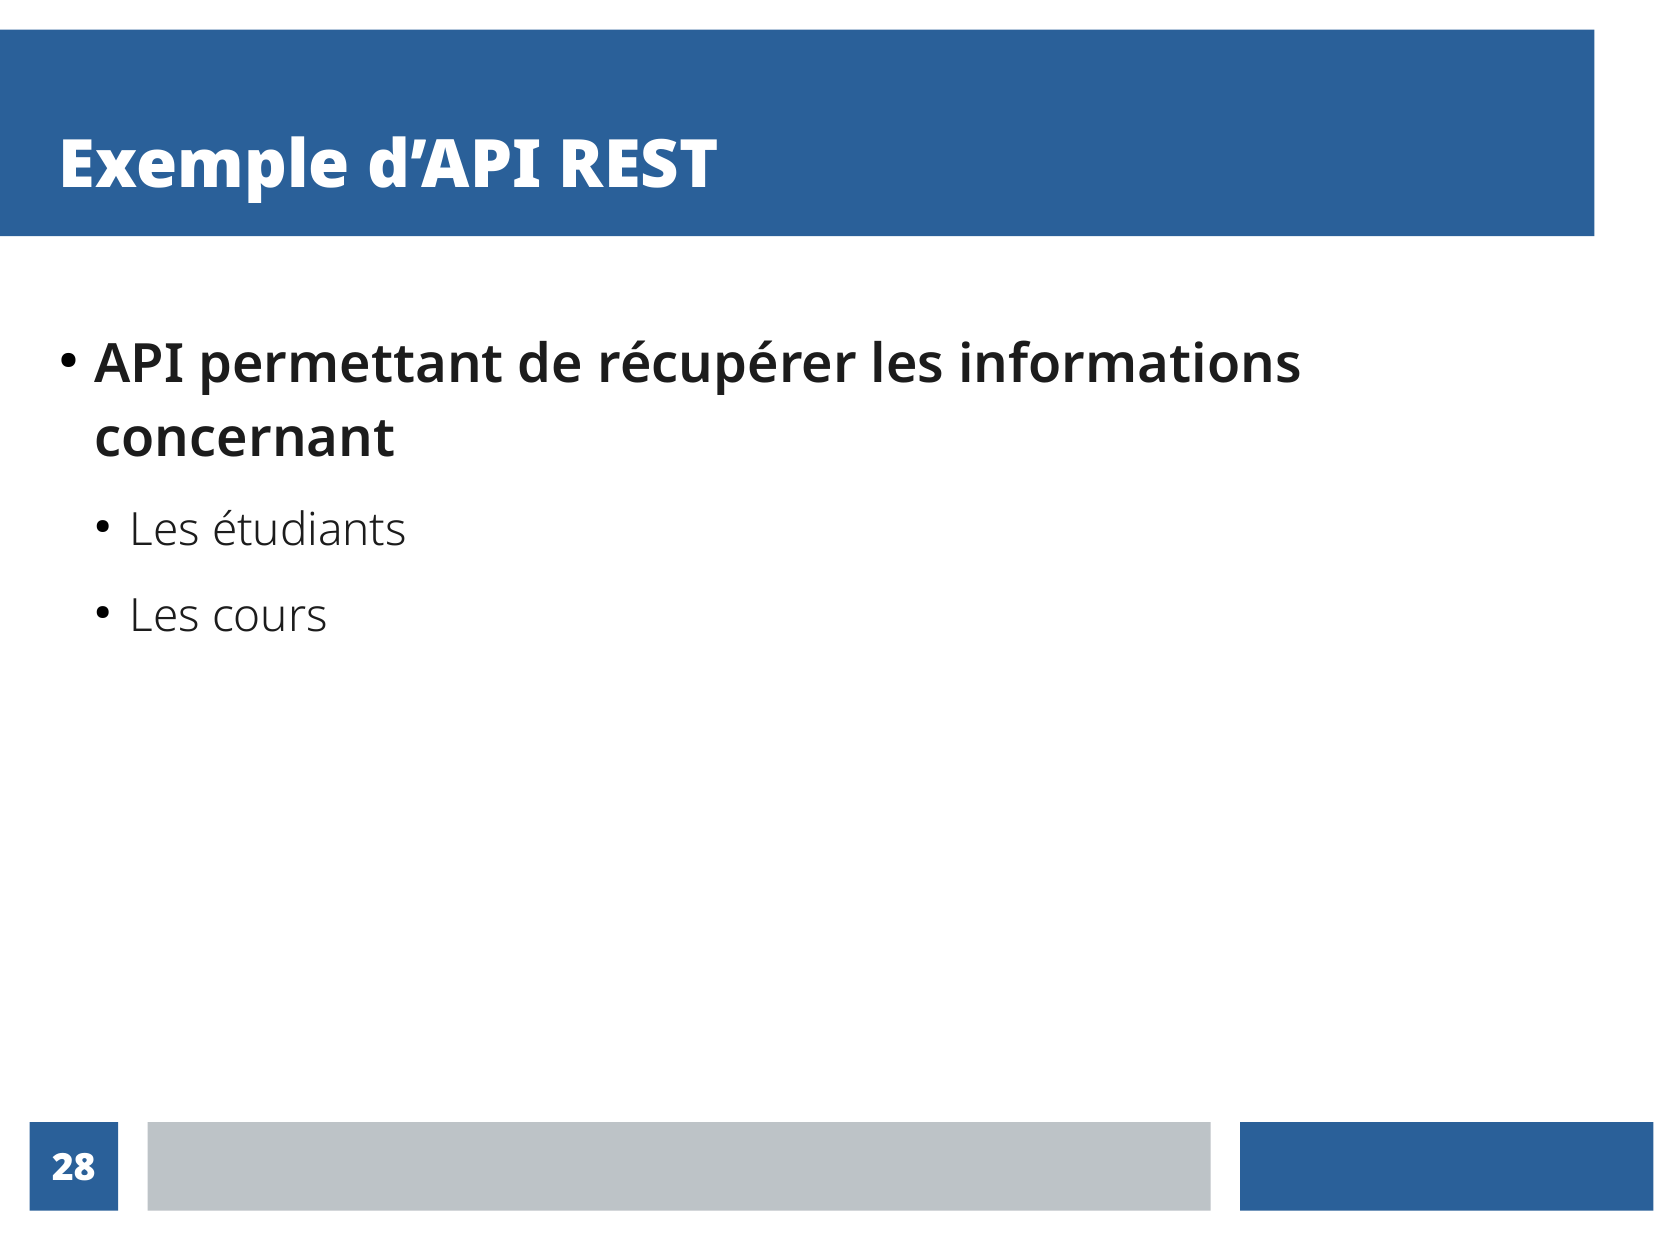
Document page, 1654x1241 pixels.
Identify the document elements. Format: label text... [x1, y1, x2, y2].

list API permettant de récupérer les informations concernant Les étudiants Les cours [59, 324, 1565, 1093]
title Exemple d’API REST [59, 59, 1595, 207]
